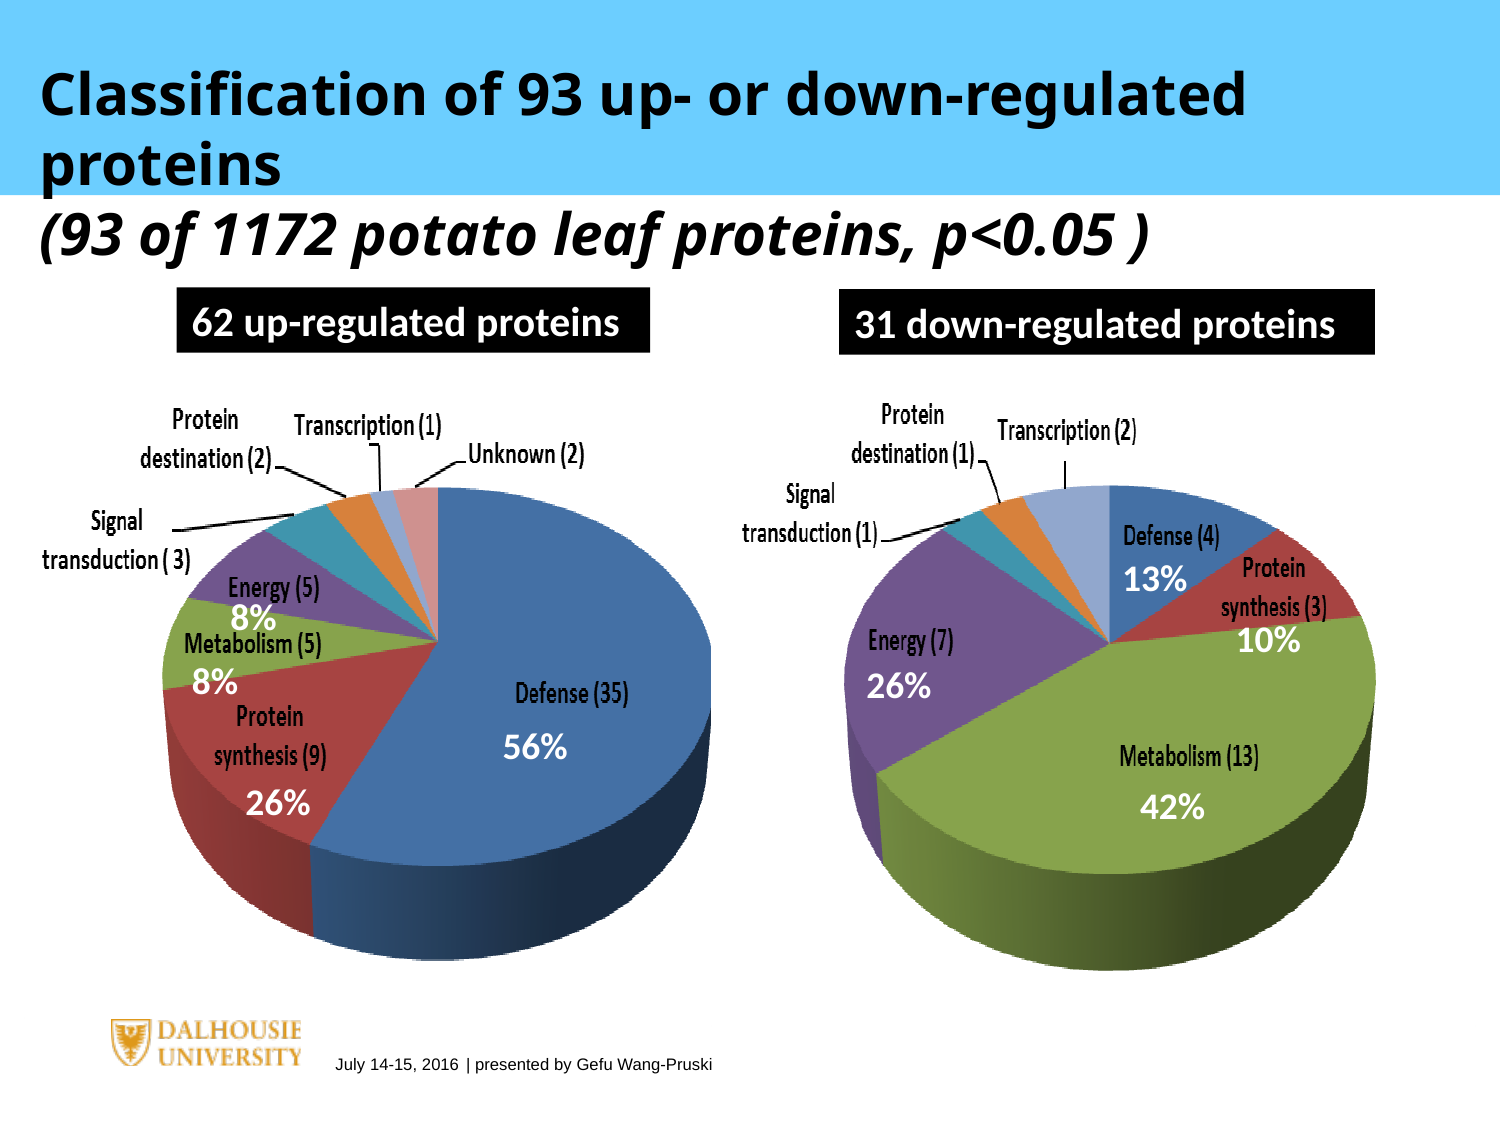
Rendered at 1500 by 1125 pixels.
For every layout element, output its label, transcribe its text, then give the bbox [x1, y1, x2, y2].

chart [24, 364, 1476, 1027]
text_box 42% [1125, 774, 1221, 836]
text_box 8% [176, 649, 254, 711]
title Classification of 93 up- or down-regulated proteins (93 of 1172 potato leaf proteins, p<0.05 ) [24, 50, 1475, 201]
text_box 13% [1107, 546, 1204, 608]
text_box 31 down-regulated proteins [839, 289, 1375, 355]
text_box 62 up-regulated proteins [176, 287, 651, 353]
text_box 10% [1220, 607, 1317, 668]
text_box 8% [215, 585, 293, 647]
text_box 56% [487, 714, 584, 776]
text_box 26% [851, 653, 947, 715]
text_box 26% [230, 770, 326, 831]
